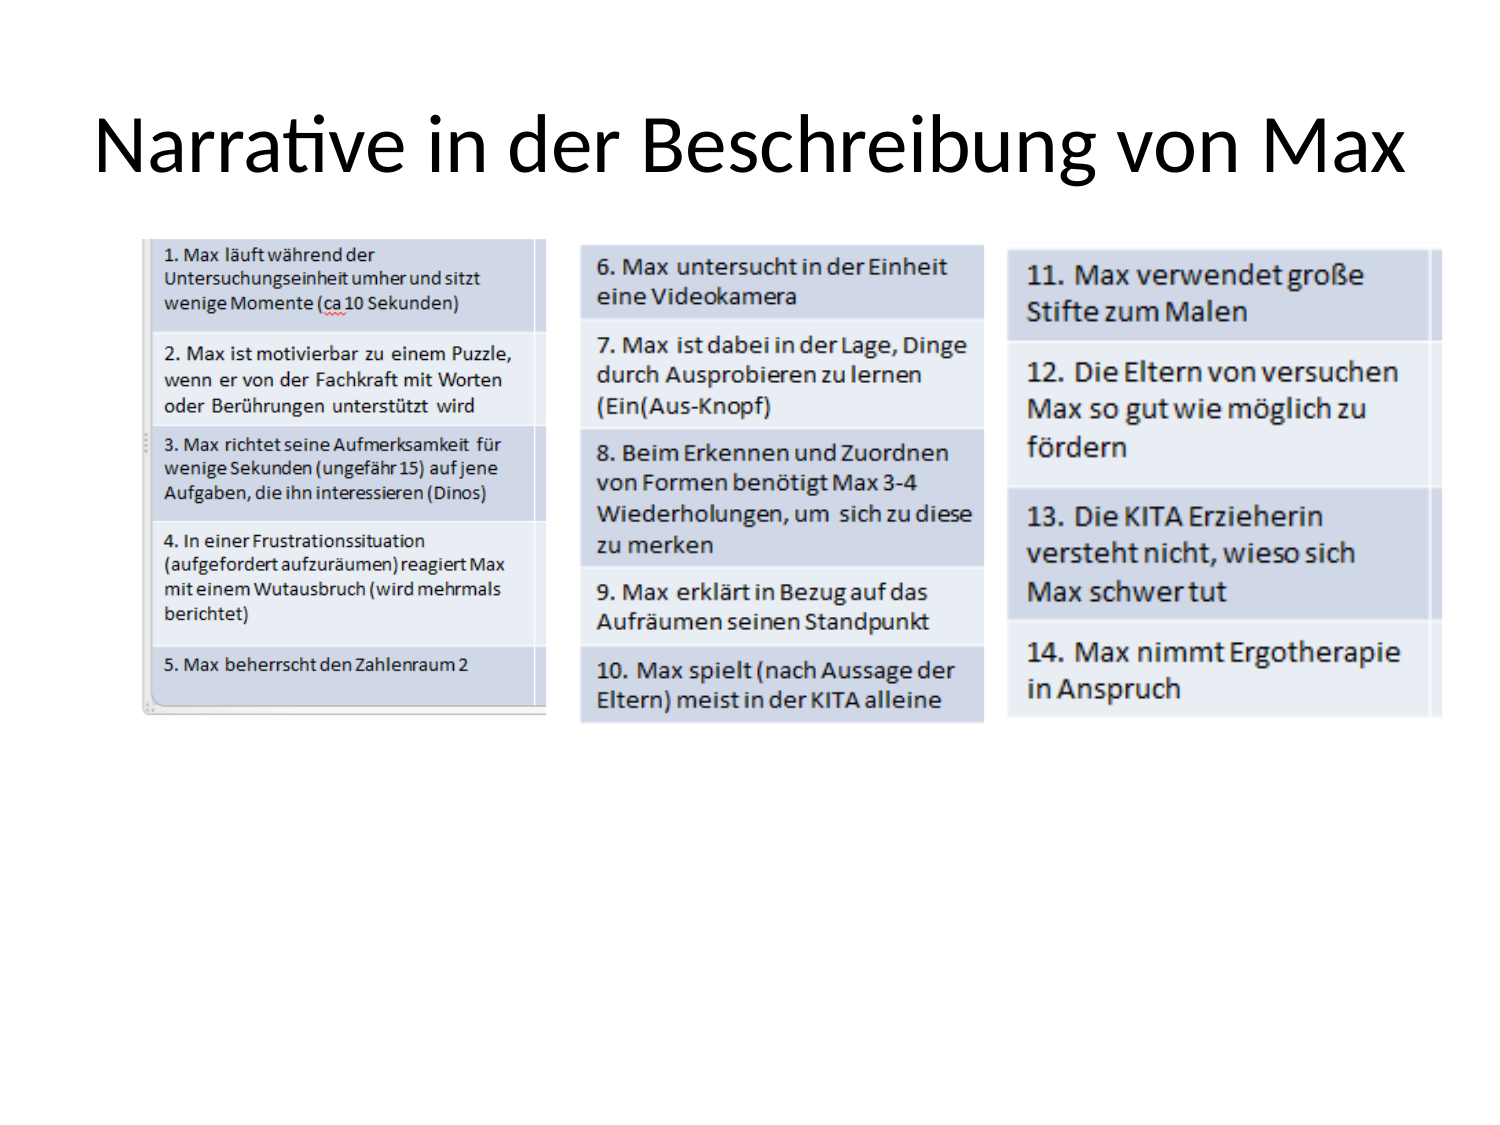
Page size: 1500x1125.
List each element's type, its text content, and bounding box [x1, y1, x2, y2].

picture [135, 239, 547, 728]
picture [572, 239, 985, 728]
picture [998, 242, 1443, 728]
title Narrative in der Beschreibung von Max [75, 45, 1426, 233]
